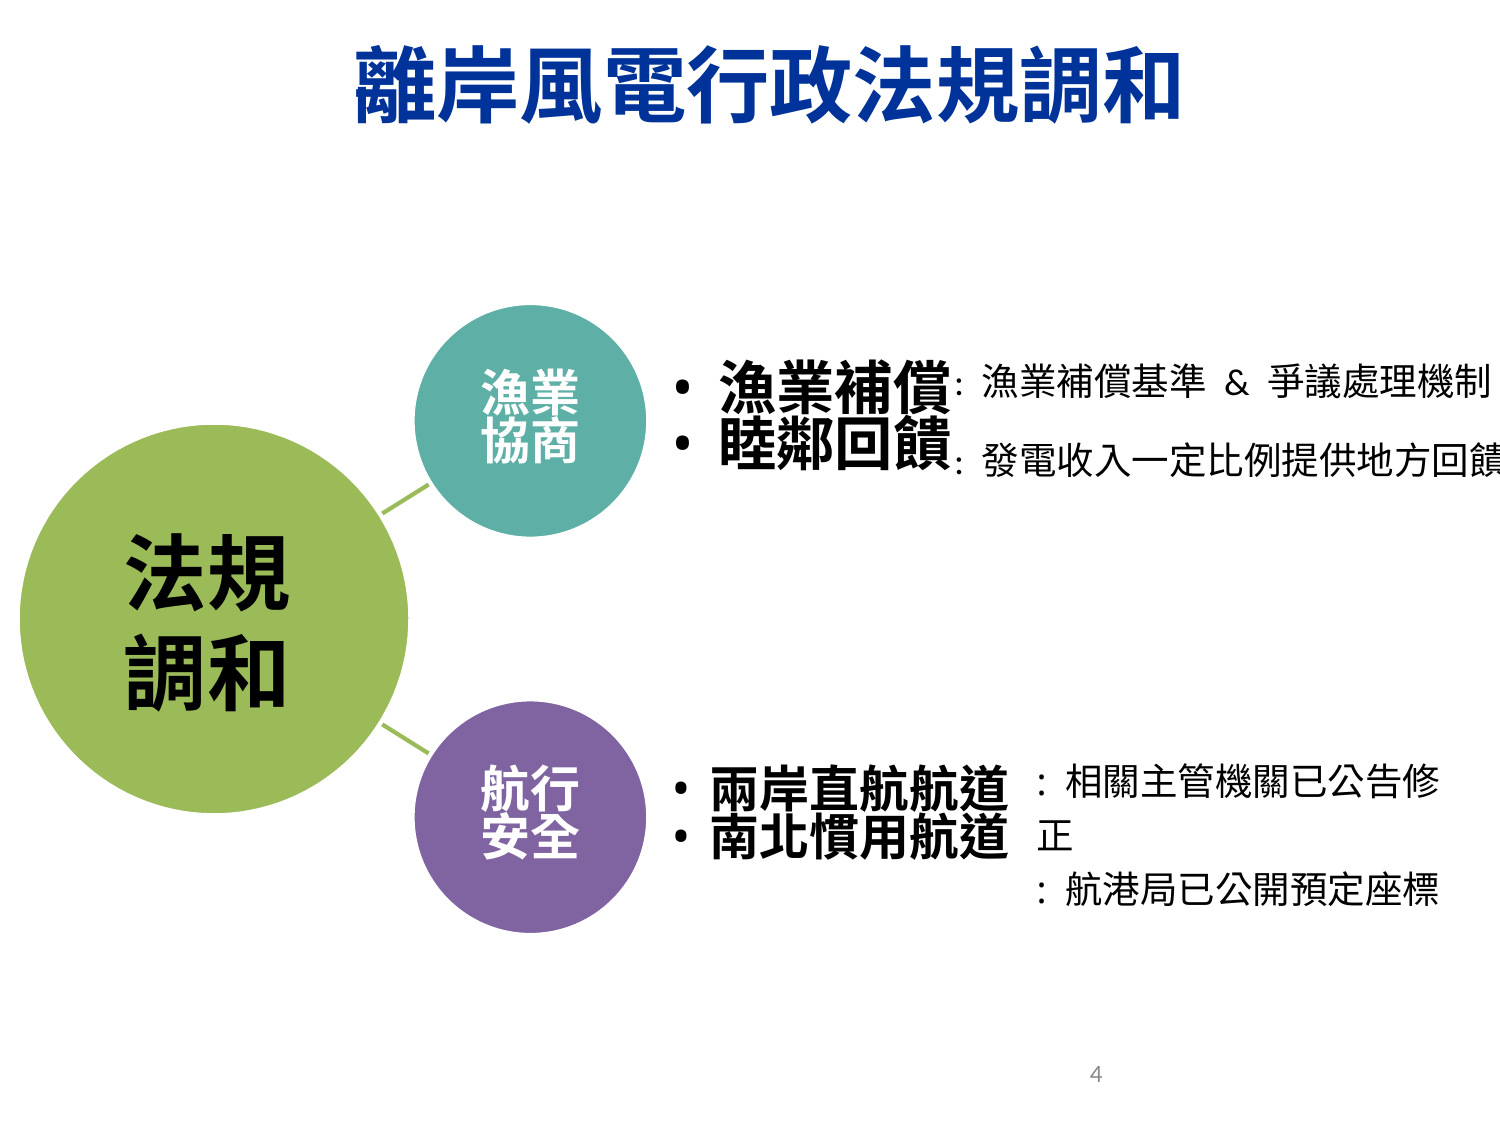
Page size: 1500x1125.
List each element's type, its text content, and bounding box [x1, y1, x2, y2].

text_box [17, 422, 411, 816]
text_box 離岸風電行政法規調和 [159, 29, 1381, 150]
text_box : 漁業補償基準 & 爭議處理機制 : 發電收入一定比例提供地方回饋 [939, 316, 1500, 492]
text_box 漁業補償 睦鄰回饋 [671, 303, 1026, 539]
text_box 漁業 協商 [412, 303, 649, 539]
text_box 4 [1074, 1042, 1426, 1103]
text_box 兩岸直航航道 南北慣用航道 [671, 699, 1026, 936]
text_box : 相關主管機關已公告修正 : 航港局已公開預定座標 [1021, 741, 1483, 866]
text_box 航行 安全 [412, 699, 649, 936]
text_box 法規 調和 [107, 512, 307, 730]
